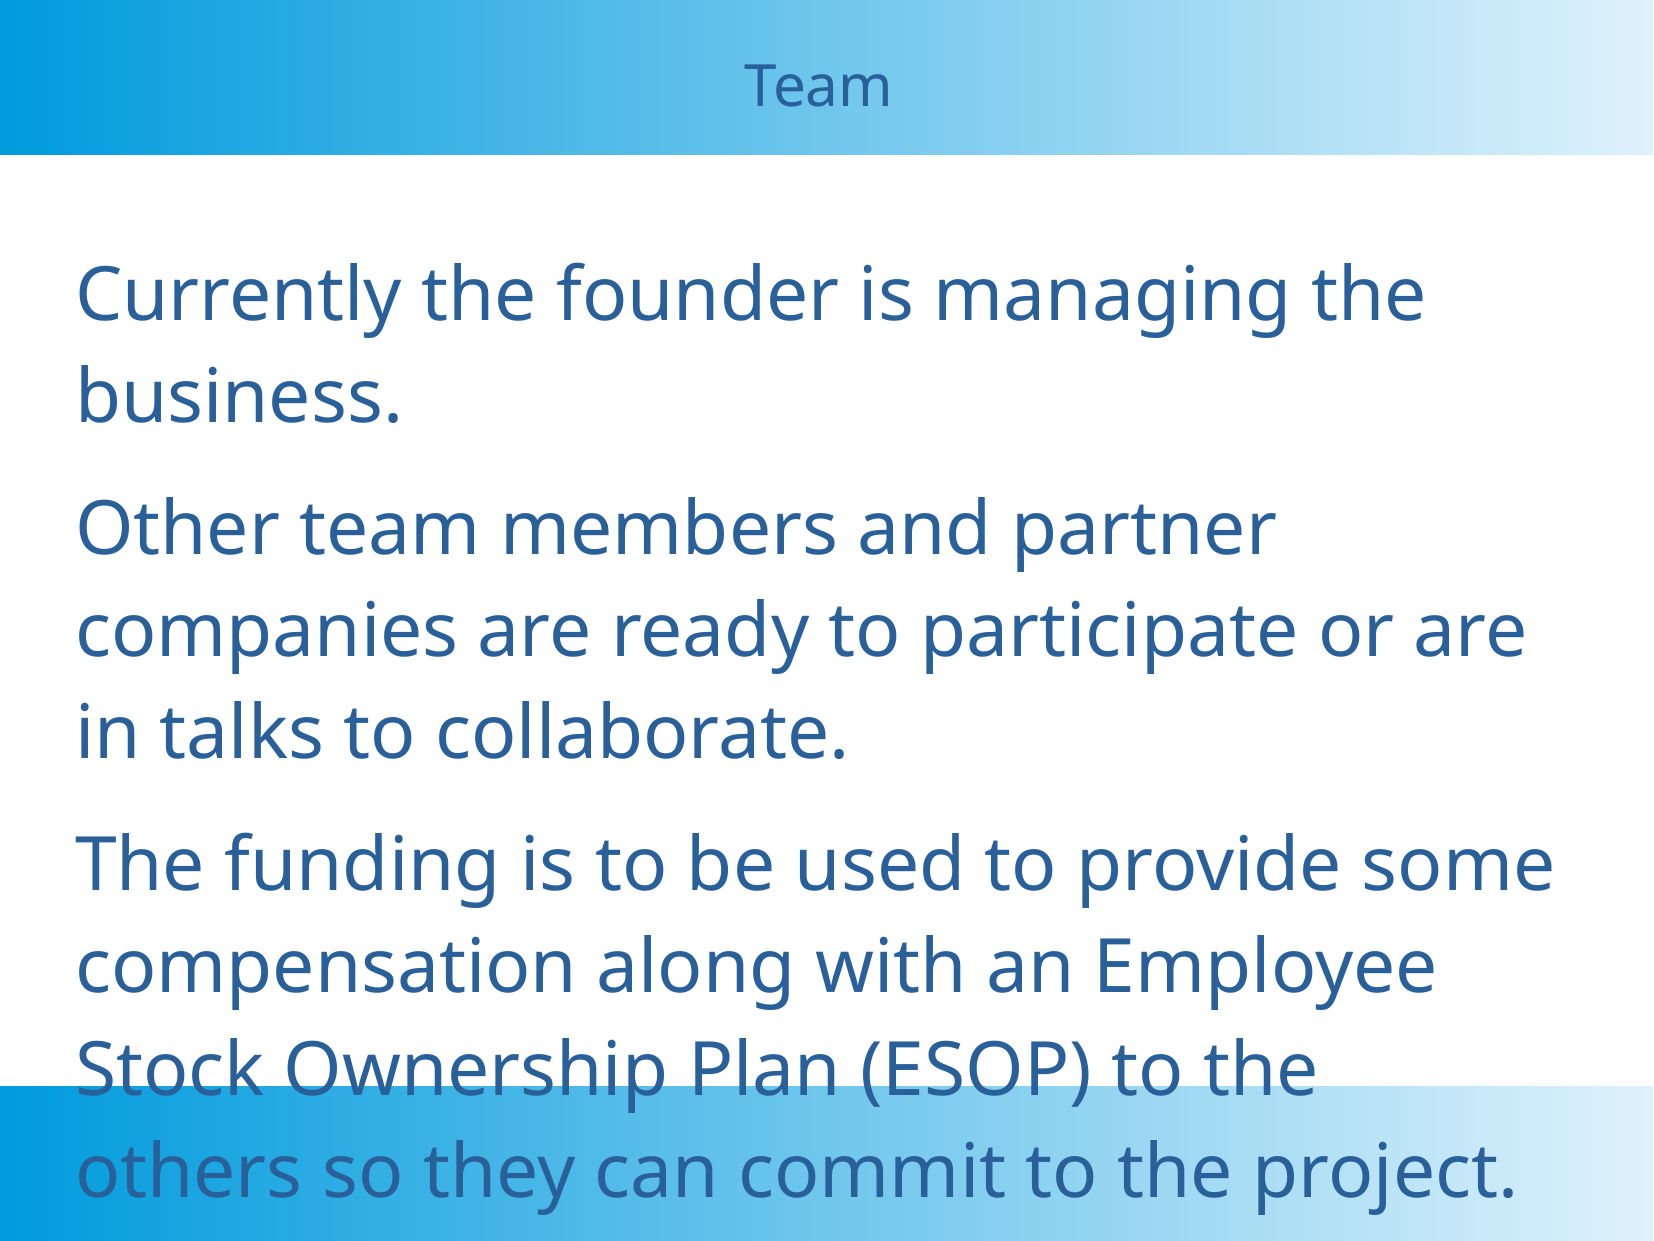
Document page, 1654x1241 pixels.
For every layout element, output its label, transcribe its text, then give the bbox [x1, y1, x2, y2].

list Currently the founder is managing the business. Other team members and partner companies are ready to participate or are in talks to collaborate. The funding is to be used to provide some compensation along with an Employee Stock Ownership Plan (ESOP) to the others so they can commit to the project. [75, 240, 1564, 960]
title Team [75, 15, 1564, 152]
